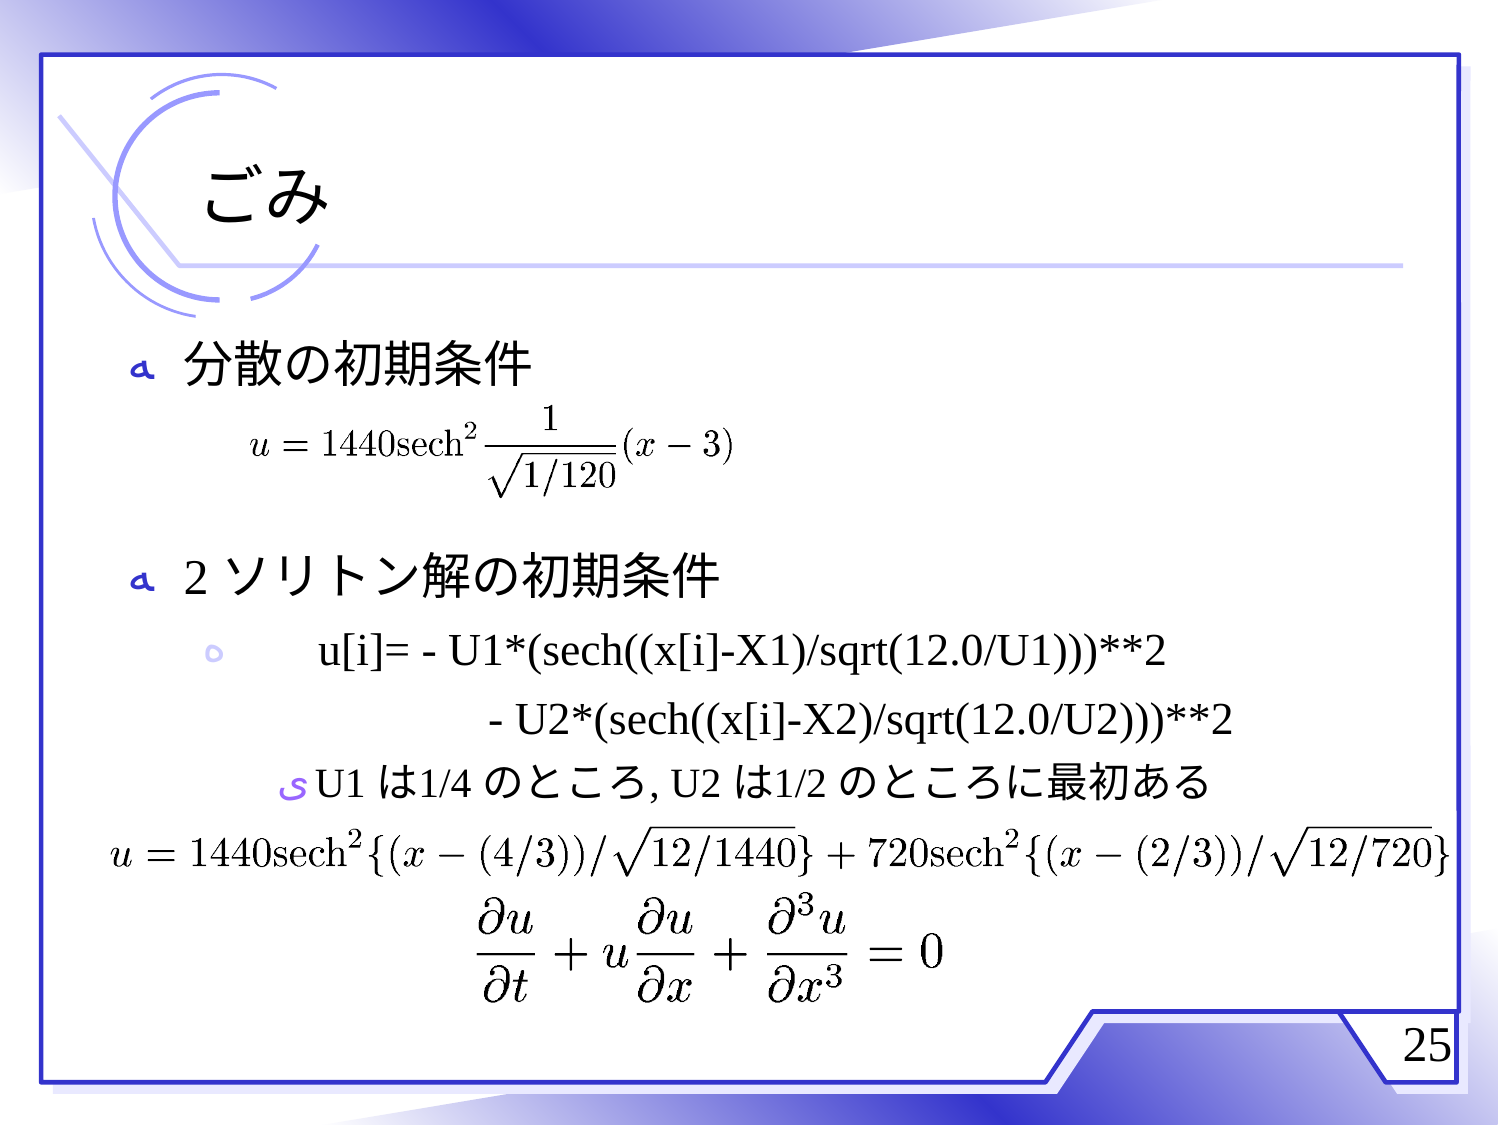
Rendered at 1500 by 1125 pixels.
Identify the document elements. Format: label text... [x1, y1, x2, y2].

list 分散の初期条件 2 ソリトン解の初期条件 u[i]= - U1*(sech((x[i]-X1)/sqrt(12.0/U1)))**2 - U2*(sech((x[i]-X2)/sqrt(12.0/U2)))**2 U1 は1/4 のところ, U2 は1/2 のところに最初ある [112, 880, 1388, 1021]
title ごみ [183, 85, 1388, 302]
picture [472, 888, 948, 1004]
list 分散の初期条件 2 ソリトン解の初期条件 u[i]= - U1*(sech((x[i]-X1)/sqrt(12.0/U1)))**2 - U2*(sech((x[i]-X2)/sqrt(12.0/U2)))**2 U1 は1/4 のところ, U2 は1/2 のところに最初ある [112, 324, 1388, 821]
picture [106, 821, 1465, 880]
picture [246, 400, 739, 502]
